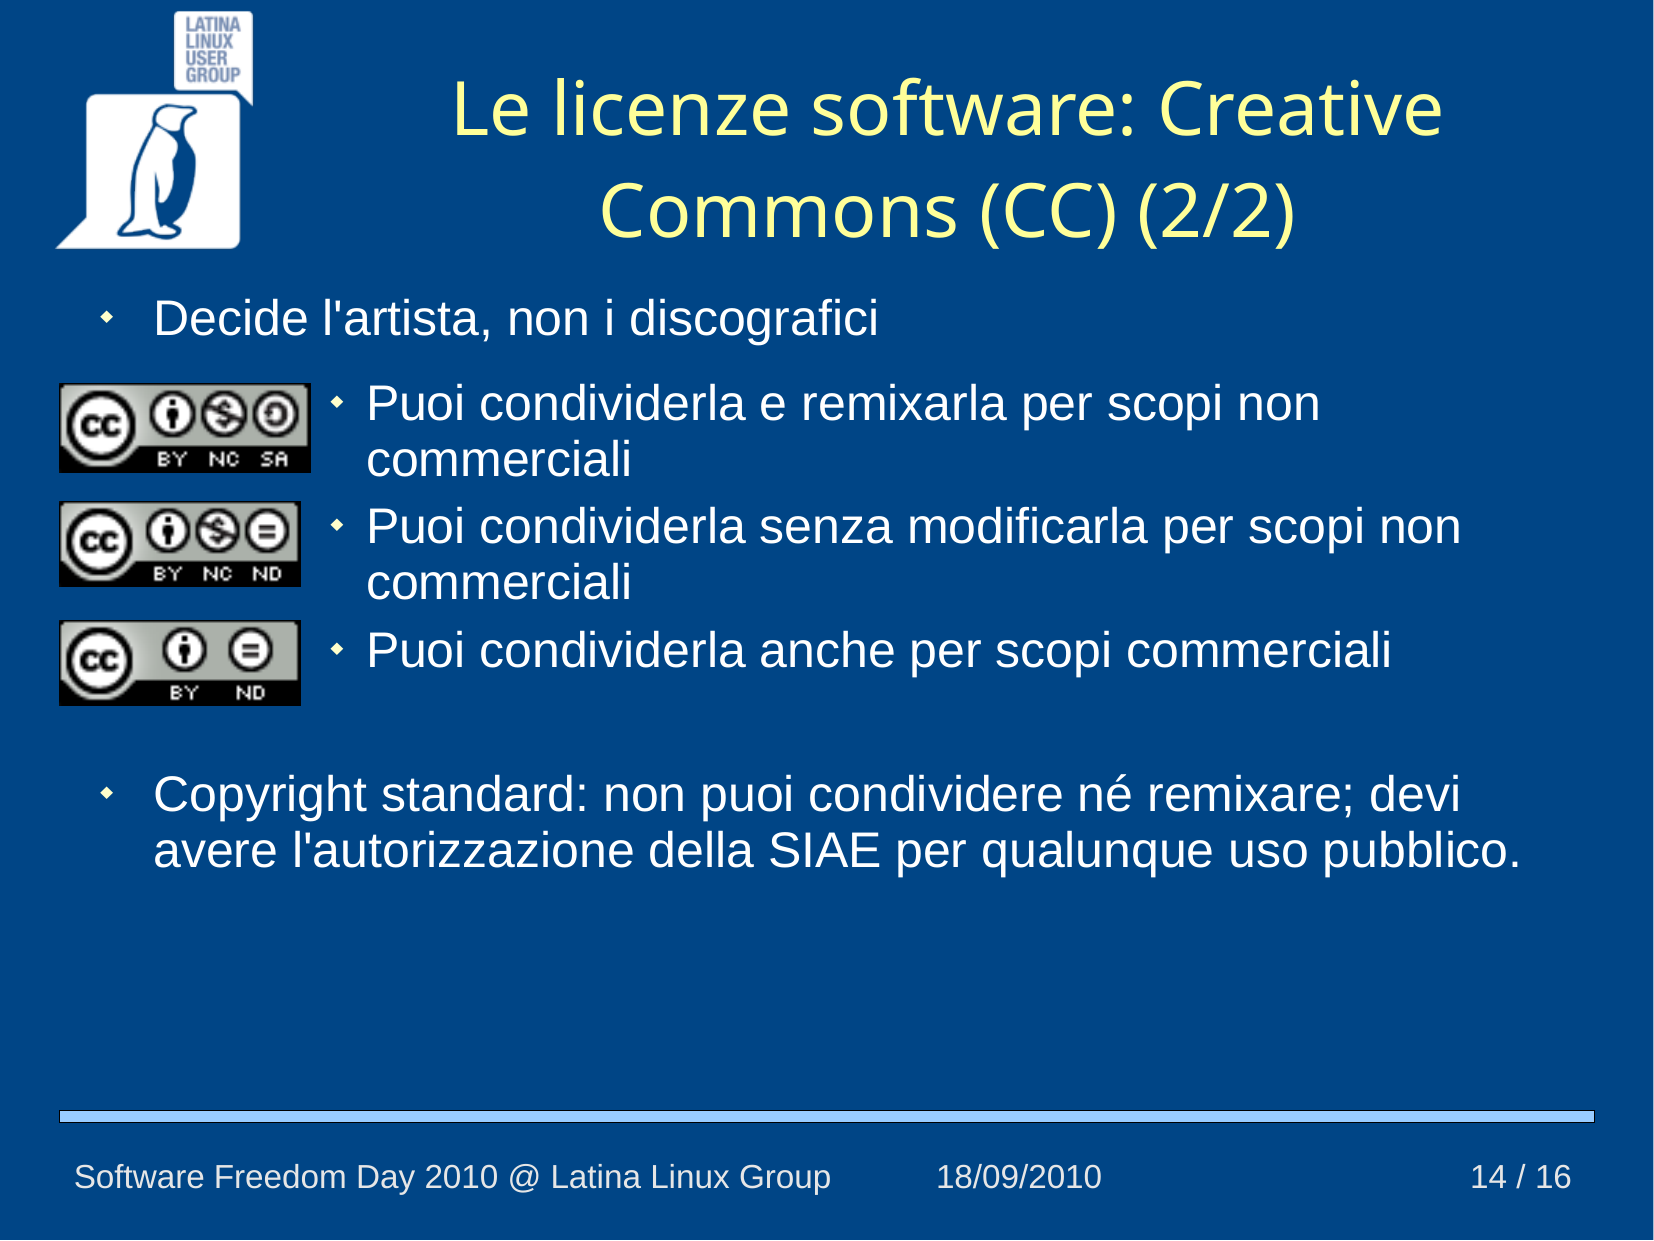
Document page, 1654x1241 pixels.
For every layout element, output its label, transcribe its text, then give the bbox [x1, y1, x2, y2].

picture [59, 501, 301, 587]
title Le licenze software: Creative Commons (CC) (2/2) [324, 51, 1571, 264]
picture [59, 620, 301, 706]
picture [59, 383, 311, 473]
list Decide l'artista, non i discografici Puoi condividerla e remixarla per scopi non commerciali Puoi condividerla senza modificarla per scopi non commerciali Puoi condividerla anche per scopi commerciali Copyright standard: non puoi condividere né remixare; devi avere l'autorizzazione della SIAE per qualunque uso pubblico. [82, 290, 1571, 1094]
picture [43, 0, 266, 262]
